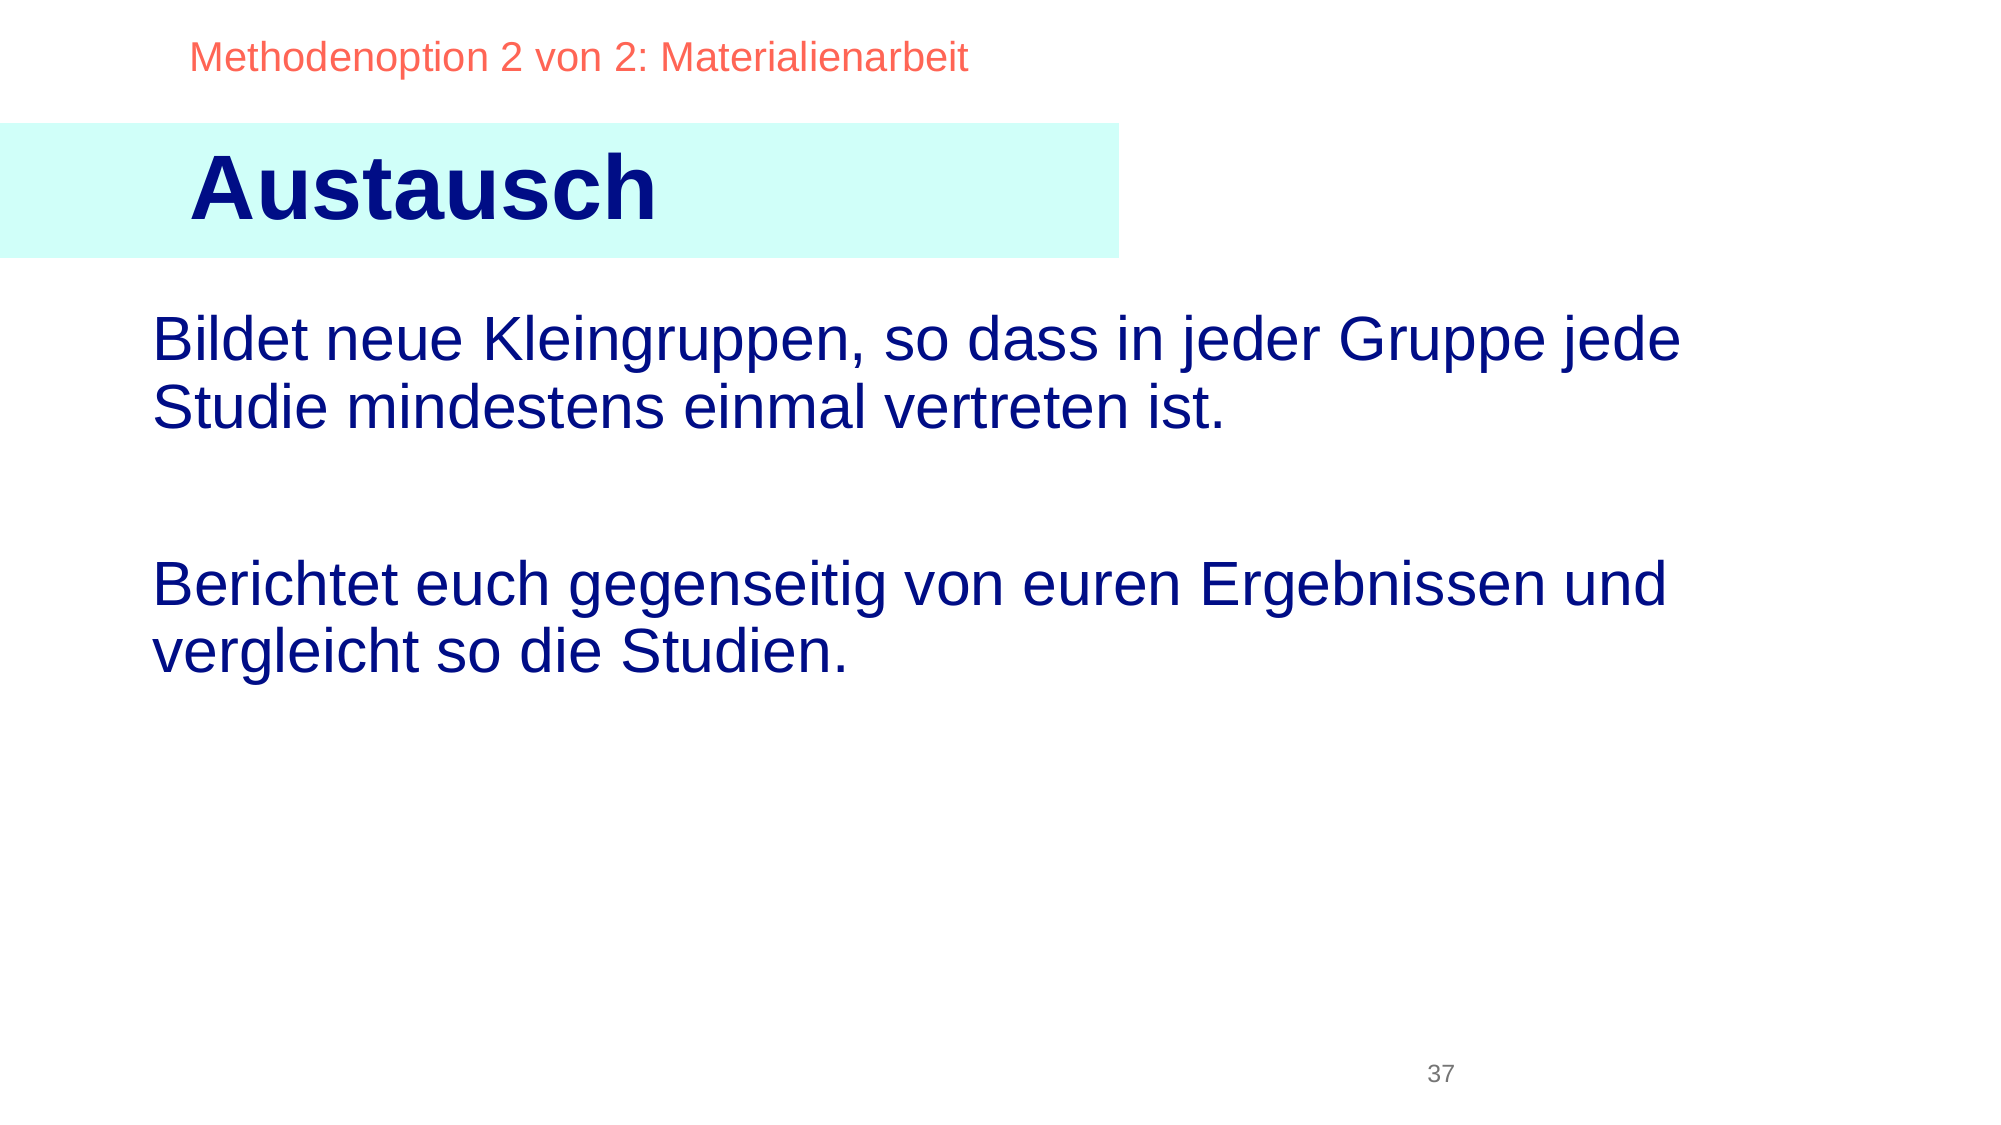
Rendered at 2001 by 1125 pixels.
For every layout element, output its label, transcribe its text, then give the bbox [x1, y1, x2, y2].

list Methodenoption 2 von 2: Materialienarbeit [137, 27, 1119, 107]
list Bildet neue Kleingruppen, so dass in jeder Gruppe jede Studie mindestens einmal vertreten ist. Berichtet euch gegenseitig von euren Ergebnissen und vergleicht so die Studien. [137, 299, 1863, 1014]
list Austausch [137, 129, 1093, 258]
